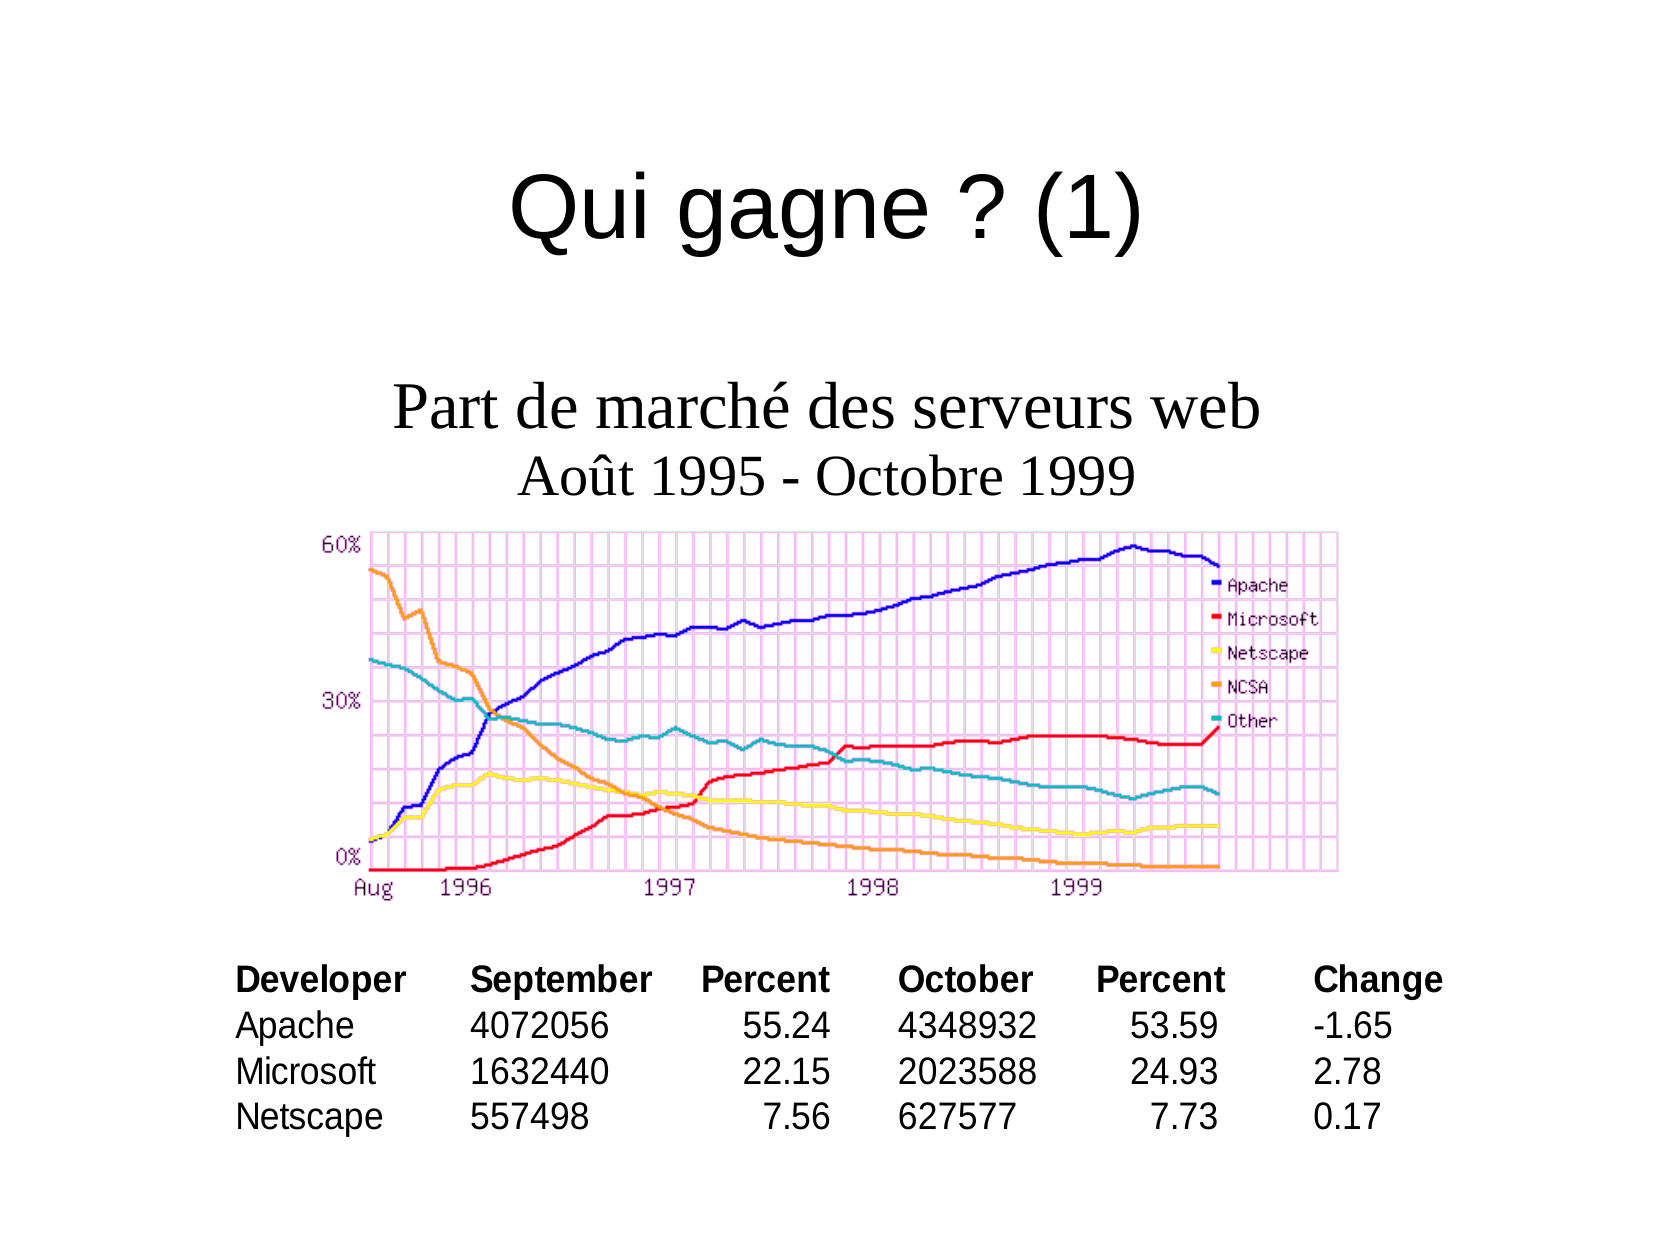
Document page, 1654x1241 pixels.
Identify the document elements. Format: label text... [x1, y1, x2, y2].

title Qui gagne ? (1) [121, 102, 1534, 311]
picture [269, 543, 1339, 906]
chart [232, 957, 1472, 1241]
title Part de marché des serveurs web Août 1995 - Octobre 1999 [121, 335, 1534, 543]
